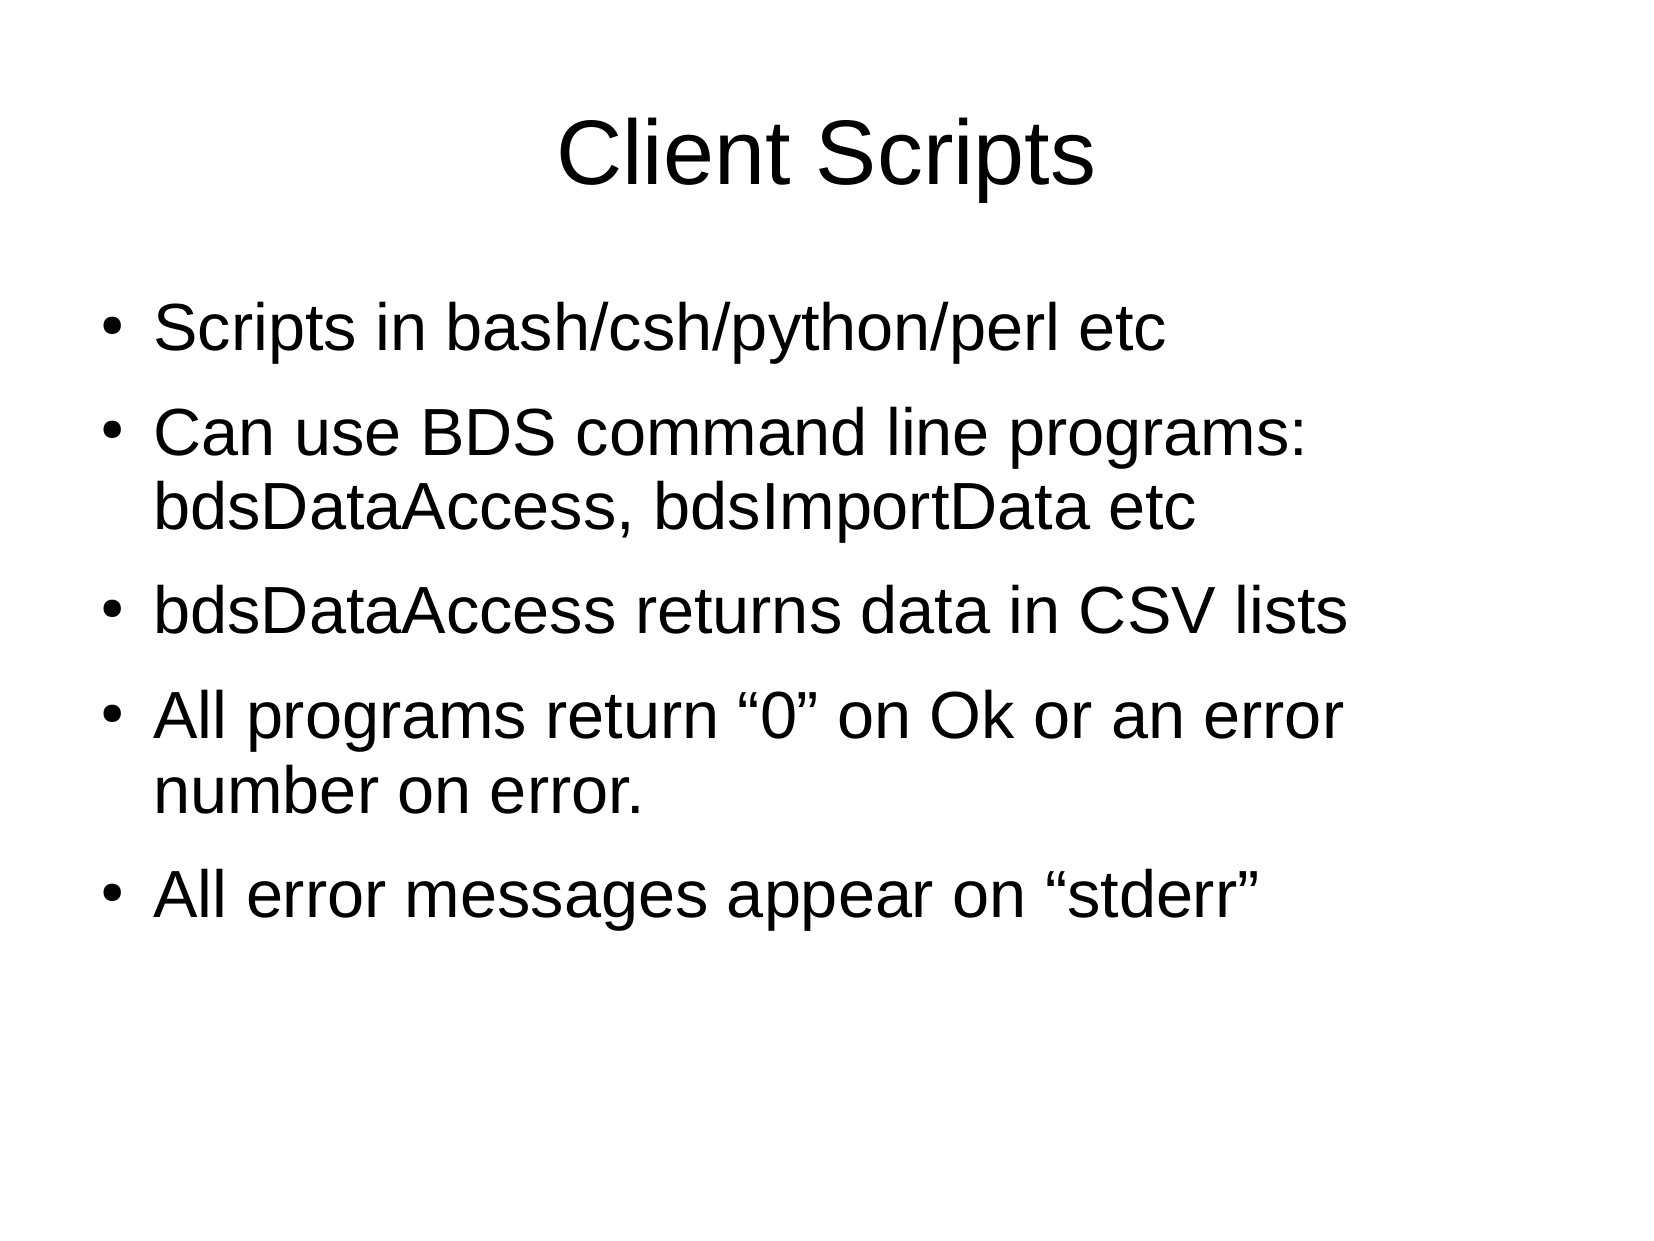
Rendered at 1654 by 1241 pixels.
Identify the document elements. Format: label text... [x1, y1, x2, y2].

title Client Scripts [82, 49, 1571, 257]
list Scripts in bash/csh/python/perl etc Can use BDS command line programs: bdsDataAccess, bdsImportData etc bdsDataAccess returns data in CSV lists All programs return “0” on Ok or an error number on error. All error messages appear on “stderr” [82, 290, 1571, 1010]
